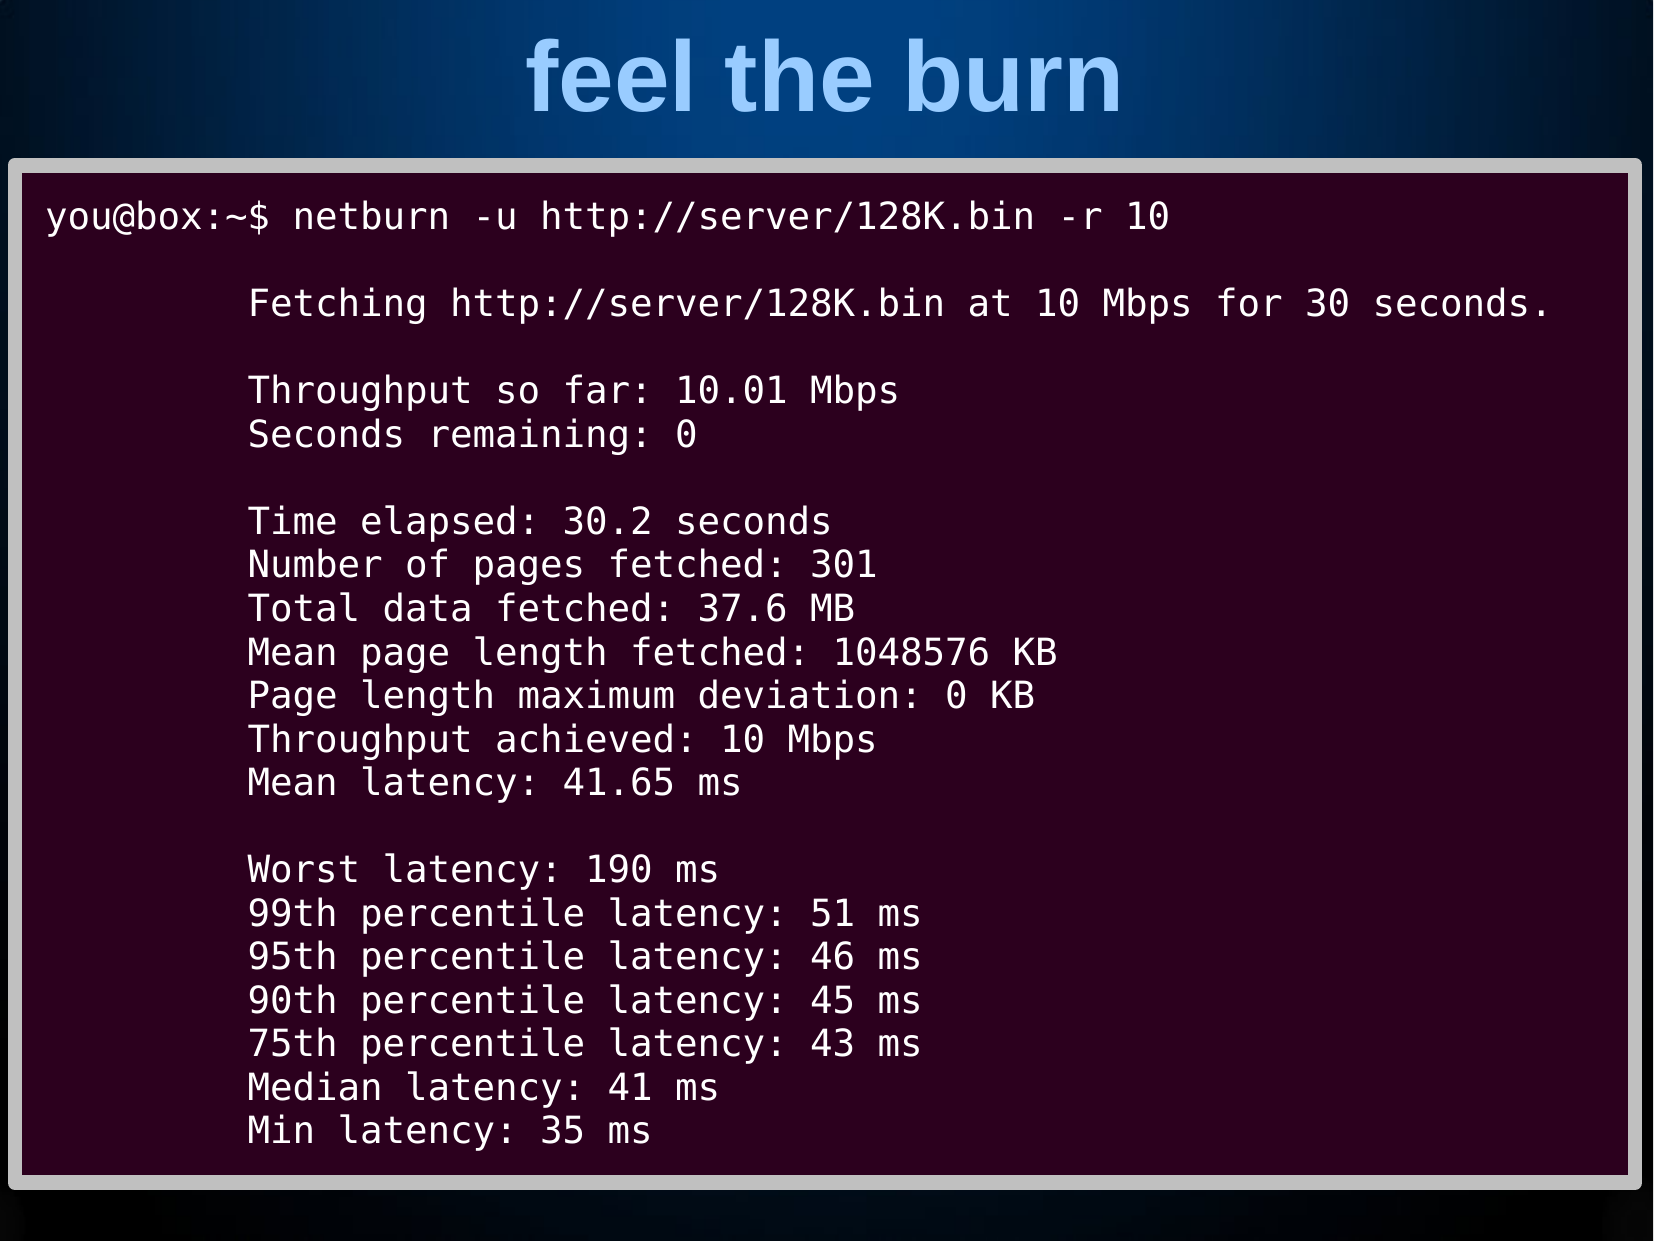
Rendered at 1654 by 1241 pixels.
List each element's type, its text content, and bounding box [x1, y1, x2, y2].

title [0, 152, 1651, 1181]
list you@box:~$ netburn -u http://server/128K.bin -r 10 Fetching http://server/128K.bin at 10 Mbps for 30 seconds. Throughput so far: 10.01 Mbps Seconds remaining: 0 Time elapsed: 30.2 seconds Number of pages fetched: 301 Total data fetched: 37.6 MB Mean page length fetched: 1048576 KB Page length maximum deviation: 0 KB Throughput achieved: 10 Mbps Mean latency: 41.65 ms Worst latency: 190 ms 99th percentile latency: 51 ms 95th percentile latency: 46 ms 90th percentile latency: 45 ms 75th percentile latency: 43 ms Median latency: 41 ms Min latency: 35 ms [15, 165, 1636, 1183]
picture [0, 0, 1654, 1241]
title feel the burn [0, 2, 1651, 151]
